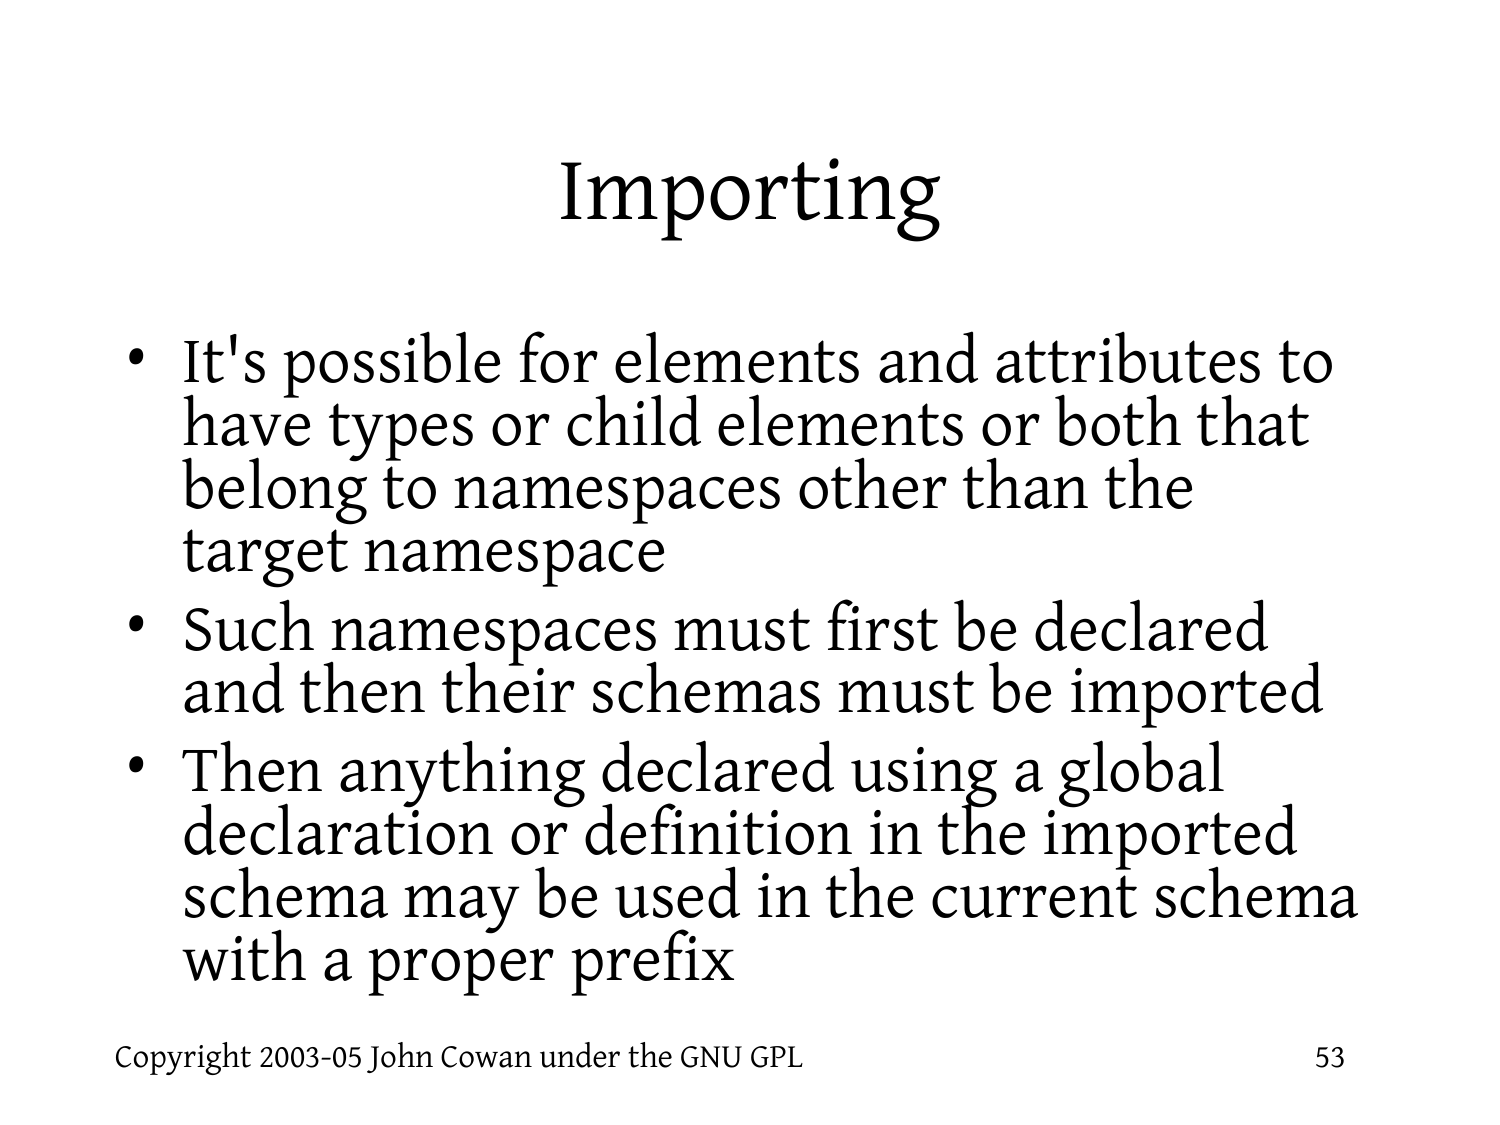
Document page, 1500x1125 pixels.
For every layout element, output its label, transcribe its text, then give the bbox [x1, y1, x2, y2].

title Importing [112, 99, 1388, 288]
list It's possible for elements and attributes to have types or child elements or both that belong to namespaces other than the target namespace Such namespaces must first be declared and then their schemas must be imported Then anything declared using a global declaration or definition in the imported schema may be used in the current schema with a proper prefix [112, 324, 1388, 1067]
